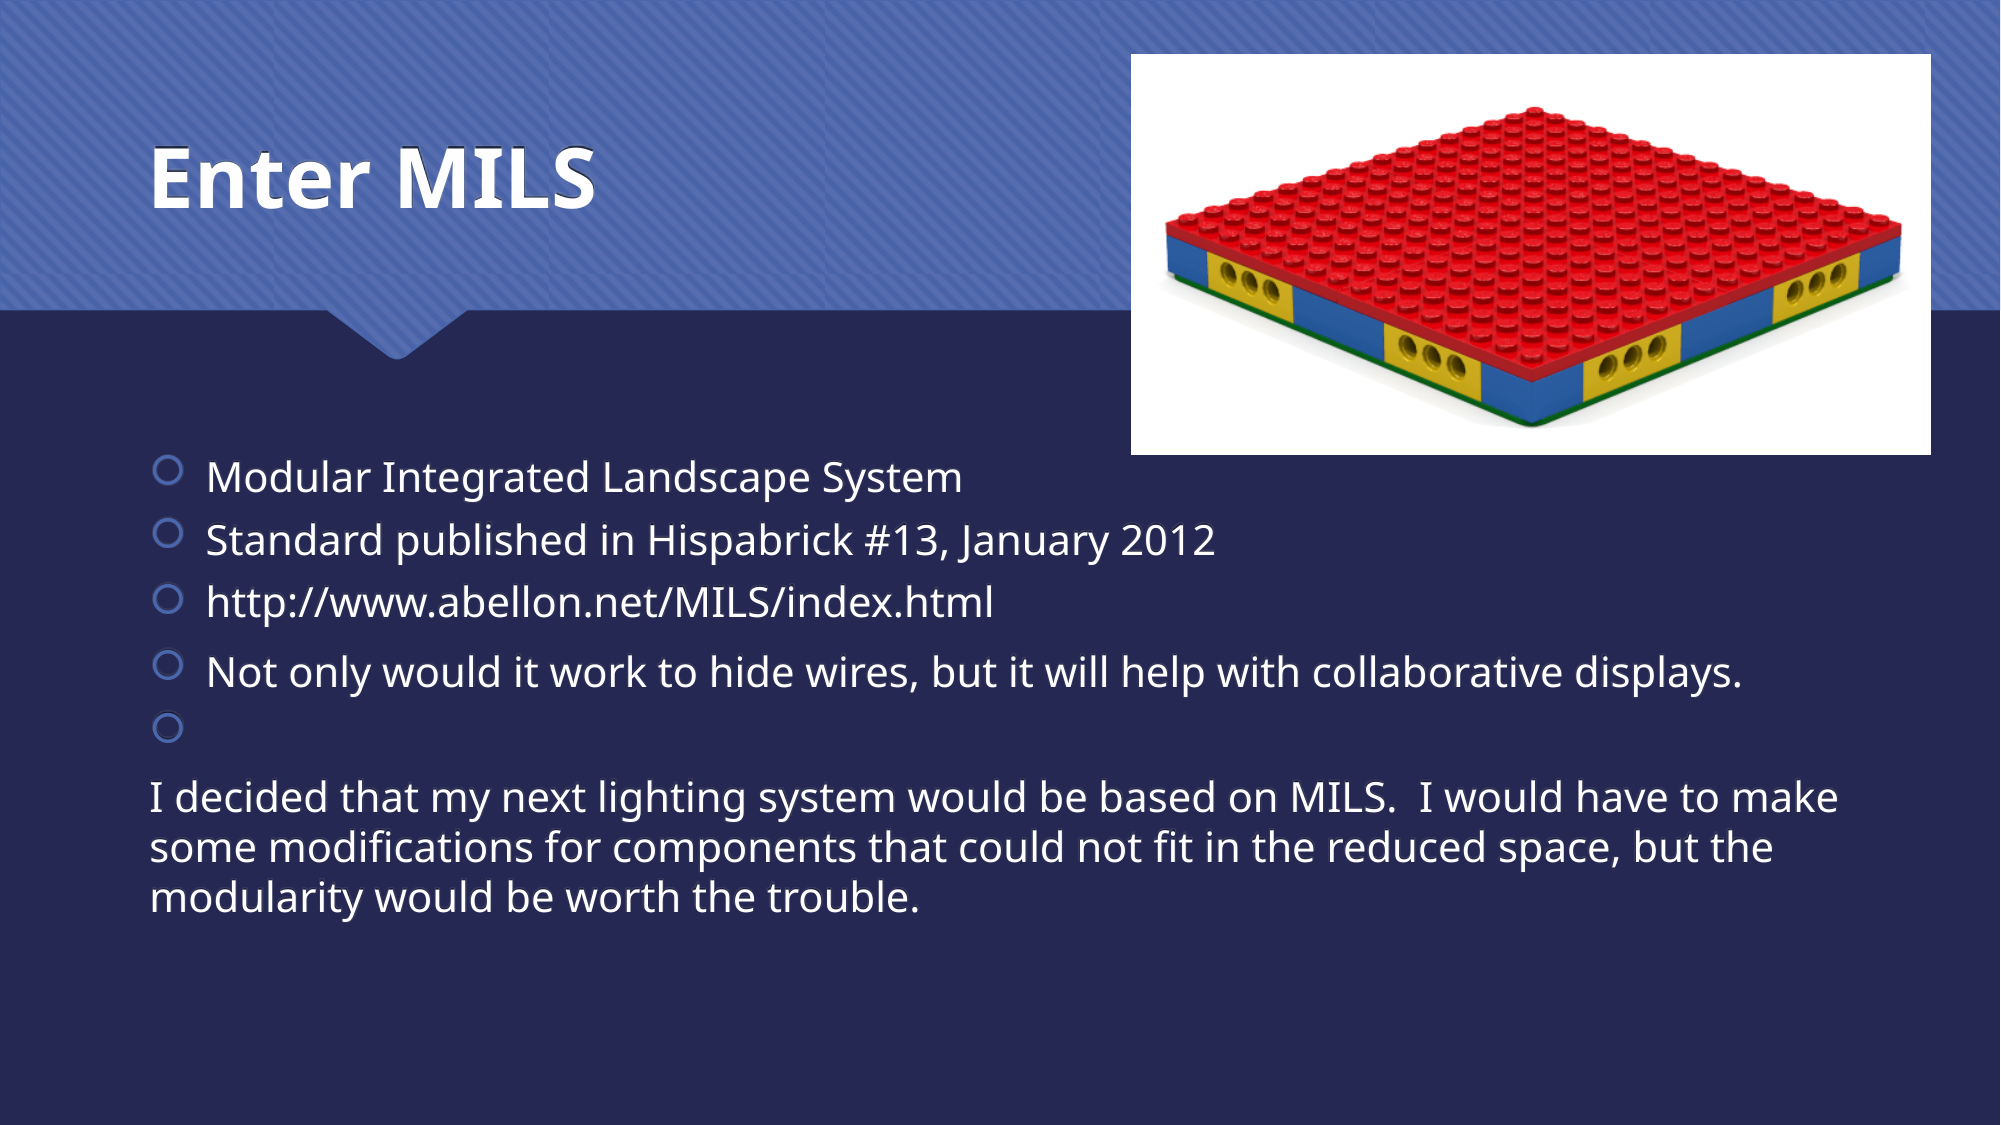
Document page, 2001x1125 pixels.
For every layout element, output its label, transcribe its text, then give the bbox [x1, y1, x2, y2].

list Modular Integrated Landscape System Standard published in Hispabrick #13, January 2012 http://www.abellon.net/MILS/index.html Not only would it work to hide wires, but it will help with collaborative displays. I decided that my next lighting system would be based on MILS. I would have to make some modifications for components that could not fit in the reduced space, but the modularity would be worth the trouble. [134, 364, 1866, 1008]
title Enter MILS [132, 73, 1131, 233]
picture [1131, 54, 1931, 455]
